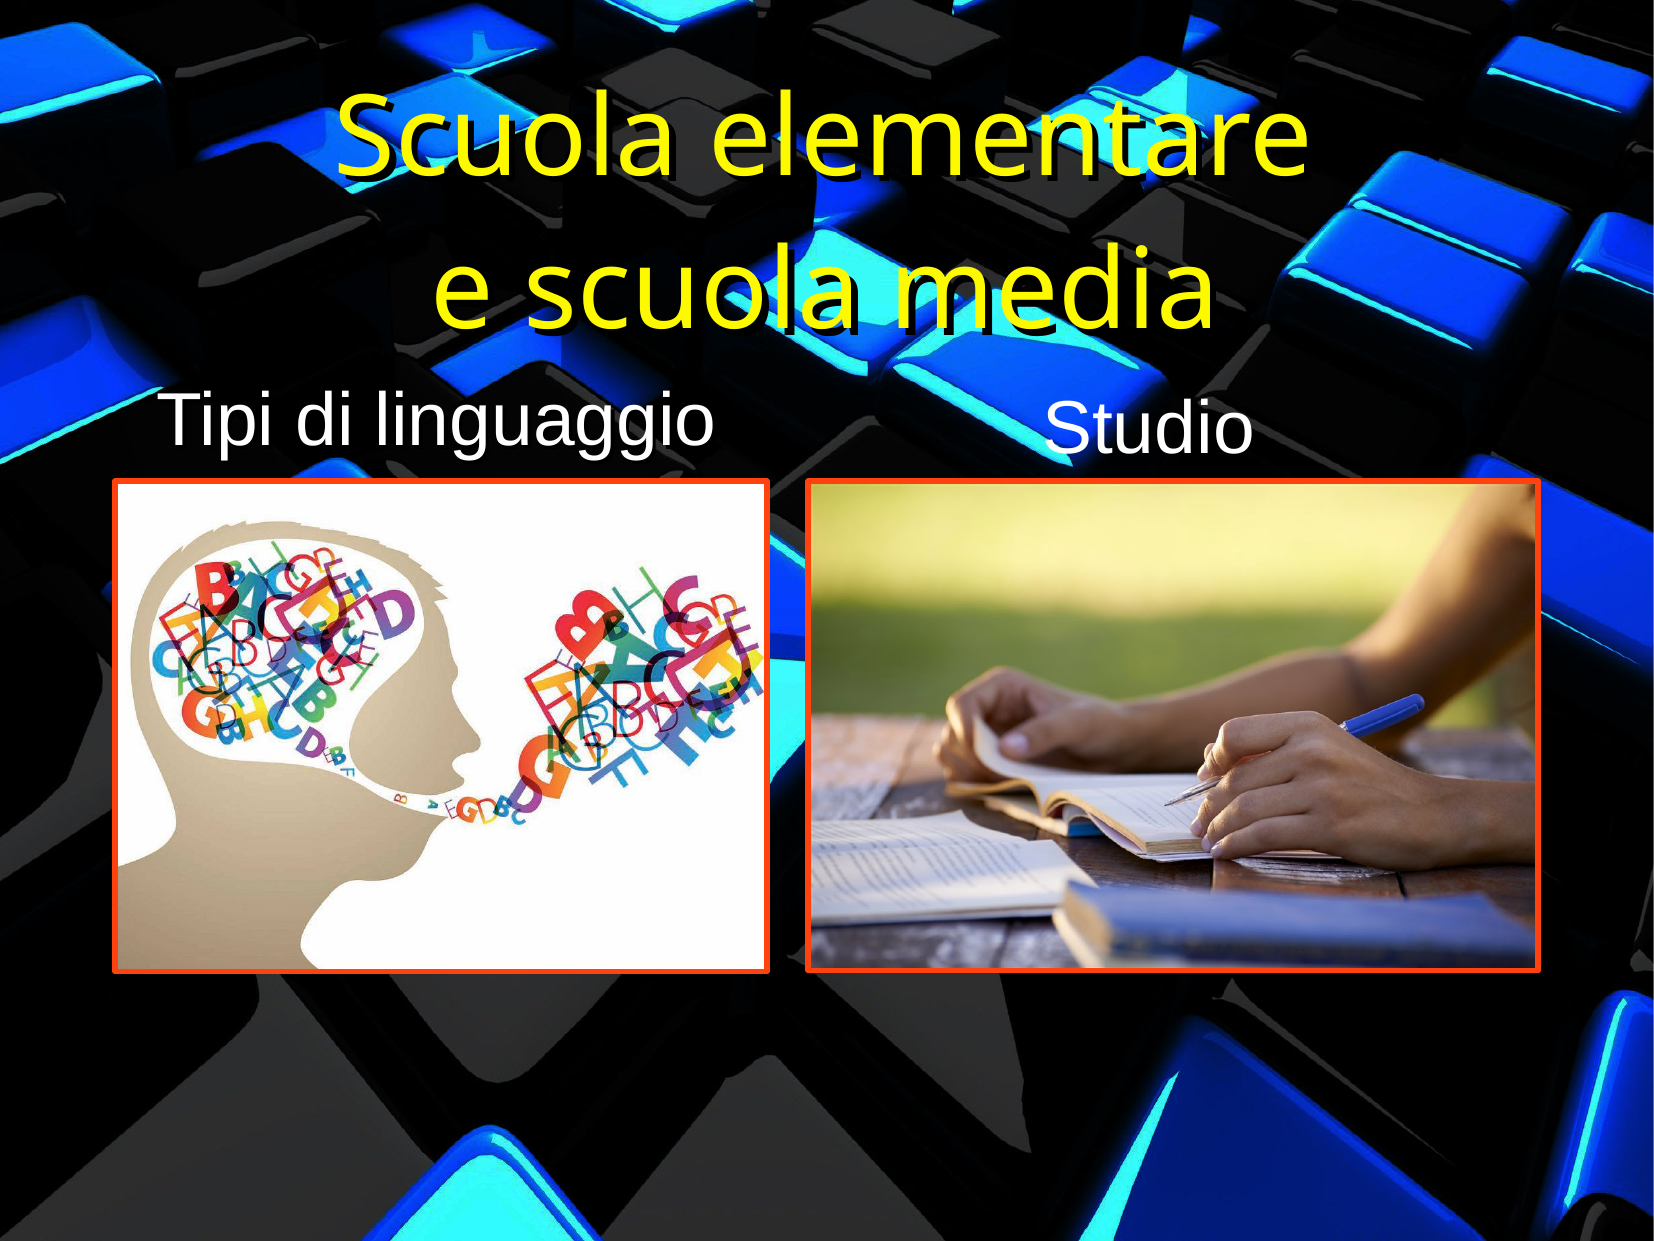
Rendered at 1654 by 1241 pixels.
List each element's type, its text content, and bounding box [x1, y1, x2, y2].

text_box [35, 82, 1630, 469]
text_box Studio [1027, 377, 1619, 477]
text_box Scuola elementare e scuola media [271, 47, 1406, 331]
picture [0, 0, 1654, 1241]
text_box Tipi di linguaggio [141, 370, 910, 470]
